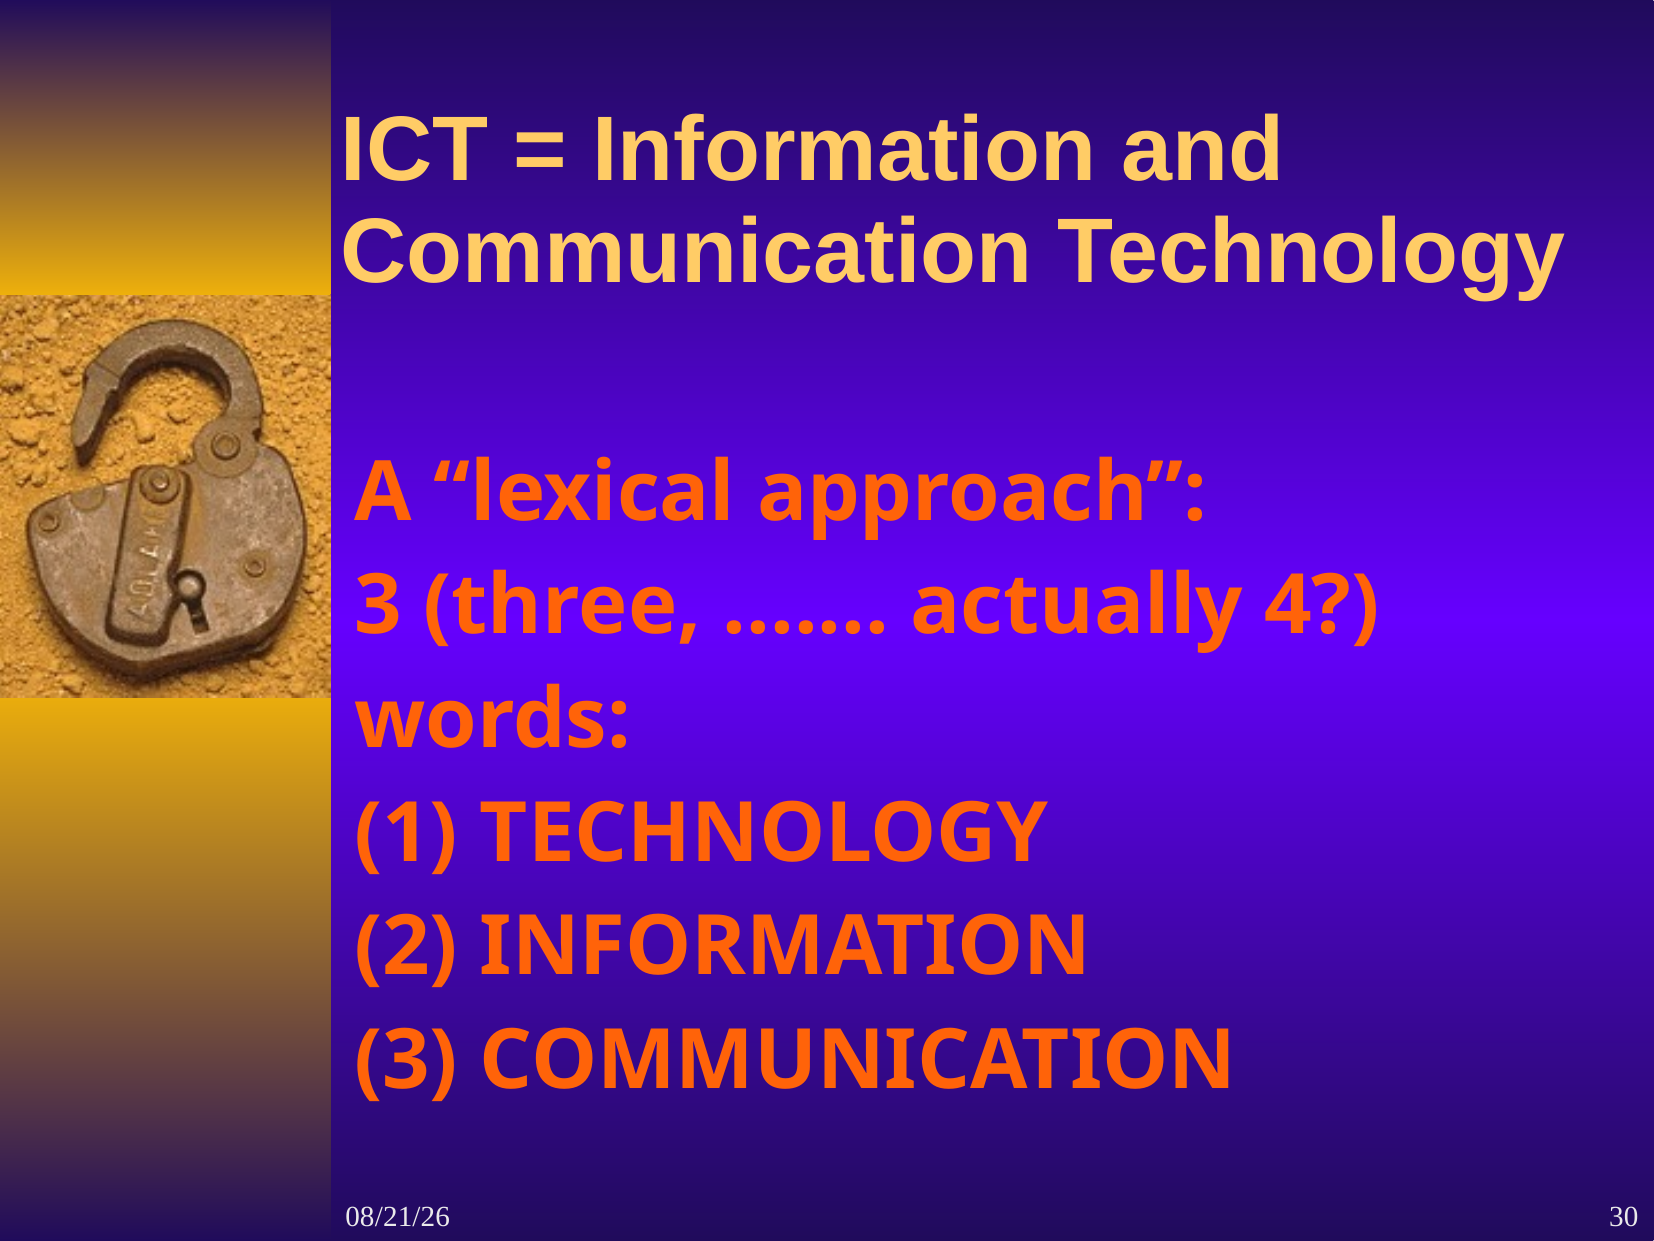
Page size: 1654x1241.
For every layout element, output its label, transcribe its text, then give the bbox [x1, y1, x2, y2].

picture [0, 295, 331, 698]
subtitle A “lexical approach”: 3 (three, ....... actually 4?) words: (1) TECHNOLOGY (2) INFORMATION (3) COMMUNICATION [354, 423, 1571, 1121]
title ICT = Information and Communication Technology [340, 15, 1595, 384]
